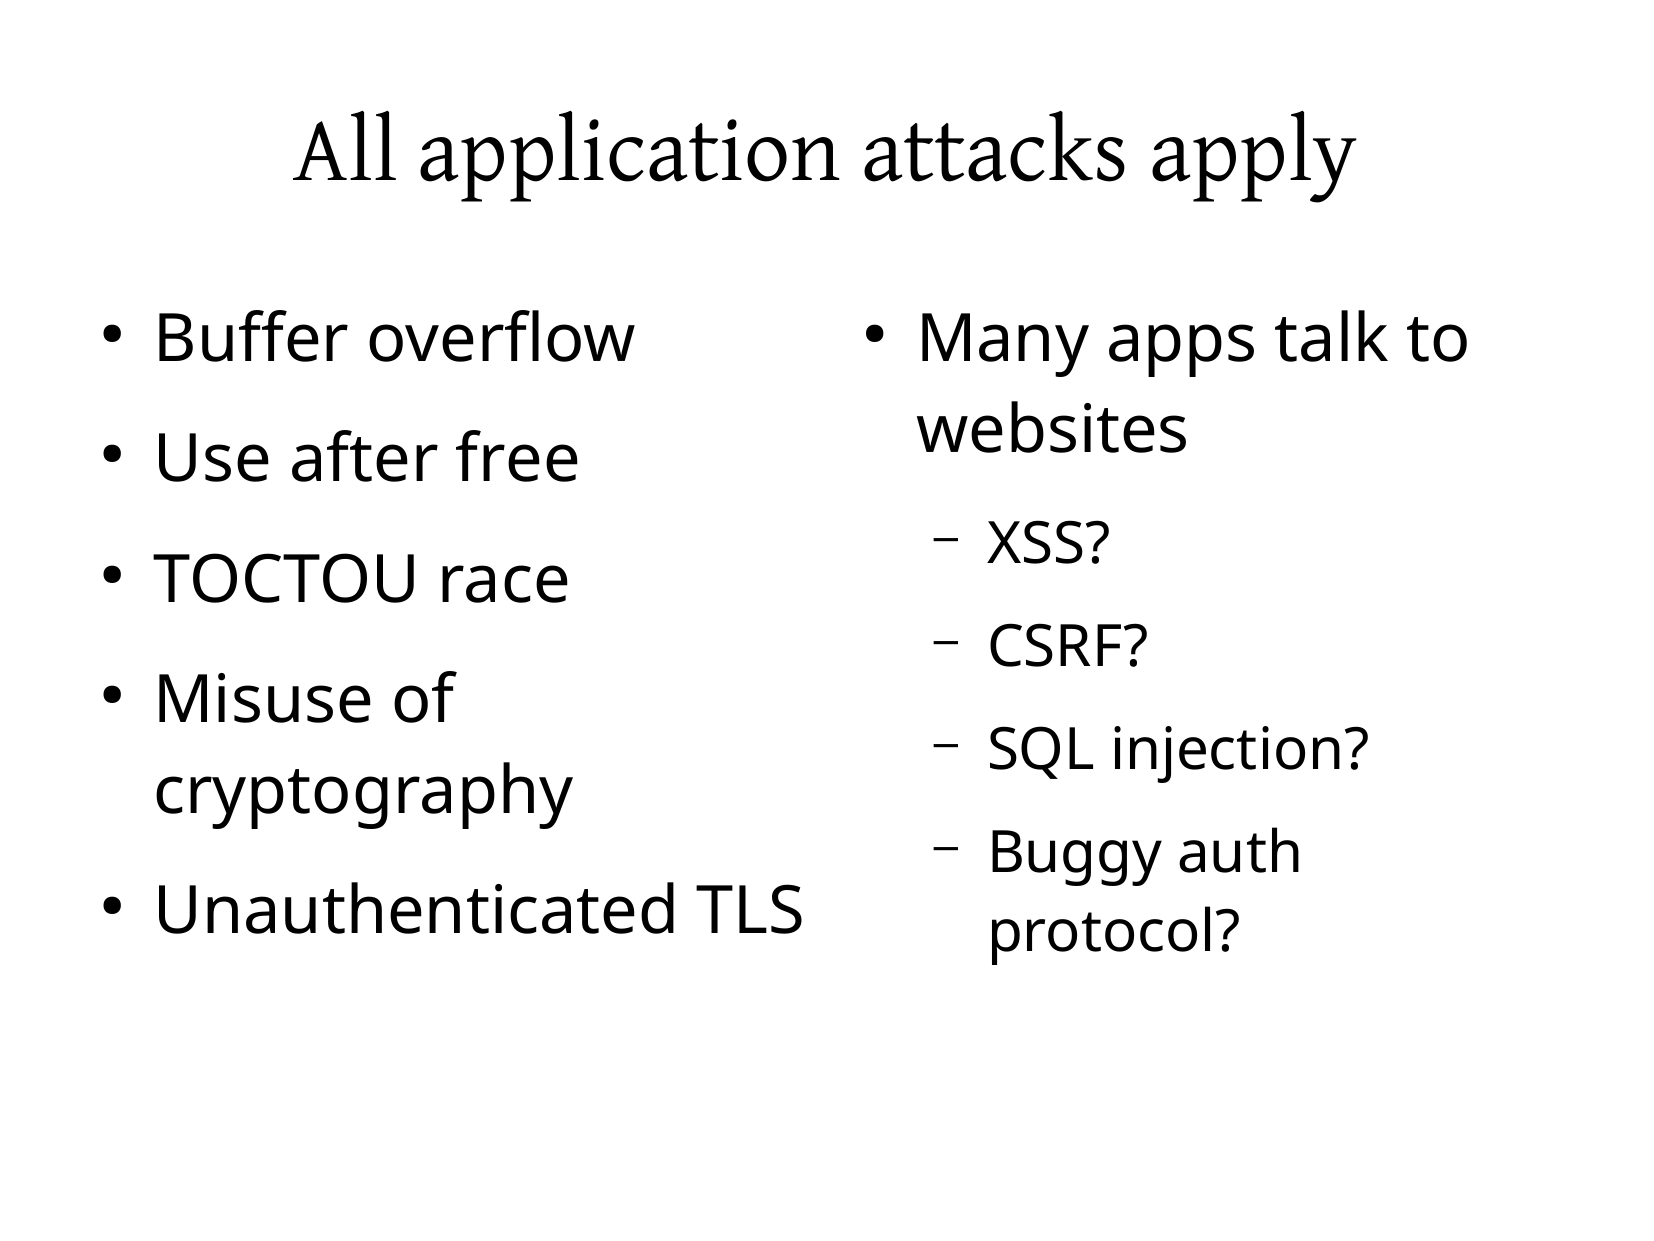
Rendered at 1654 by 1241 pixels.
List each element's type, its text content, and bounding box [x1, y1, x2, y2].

list Buffer overflow Use after free TOCTOU race Misuse of cryptography Unauthenticated TLS [82, 290, 809, 1010]
title All application attacks apply [82, 49, 1571, 257]
list Many apps talk to websites XSS? CSRF? SQL injection? Buggy auth protocol? [845, 290, 1572, 1010]
